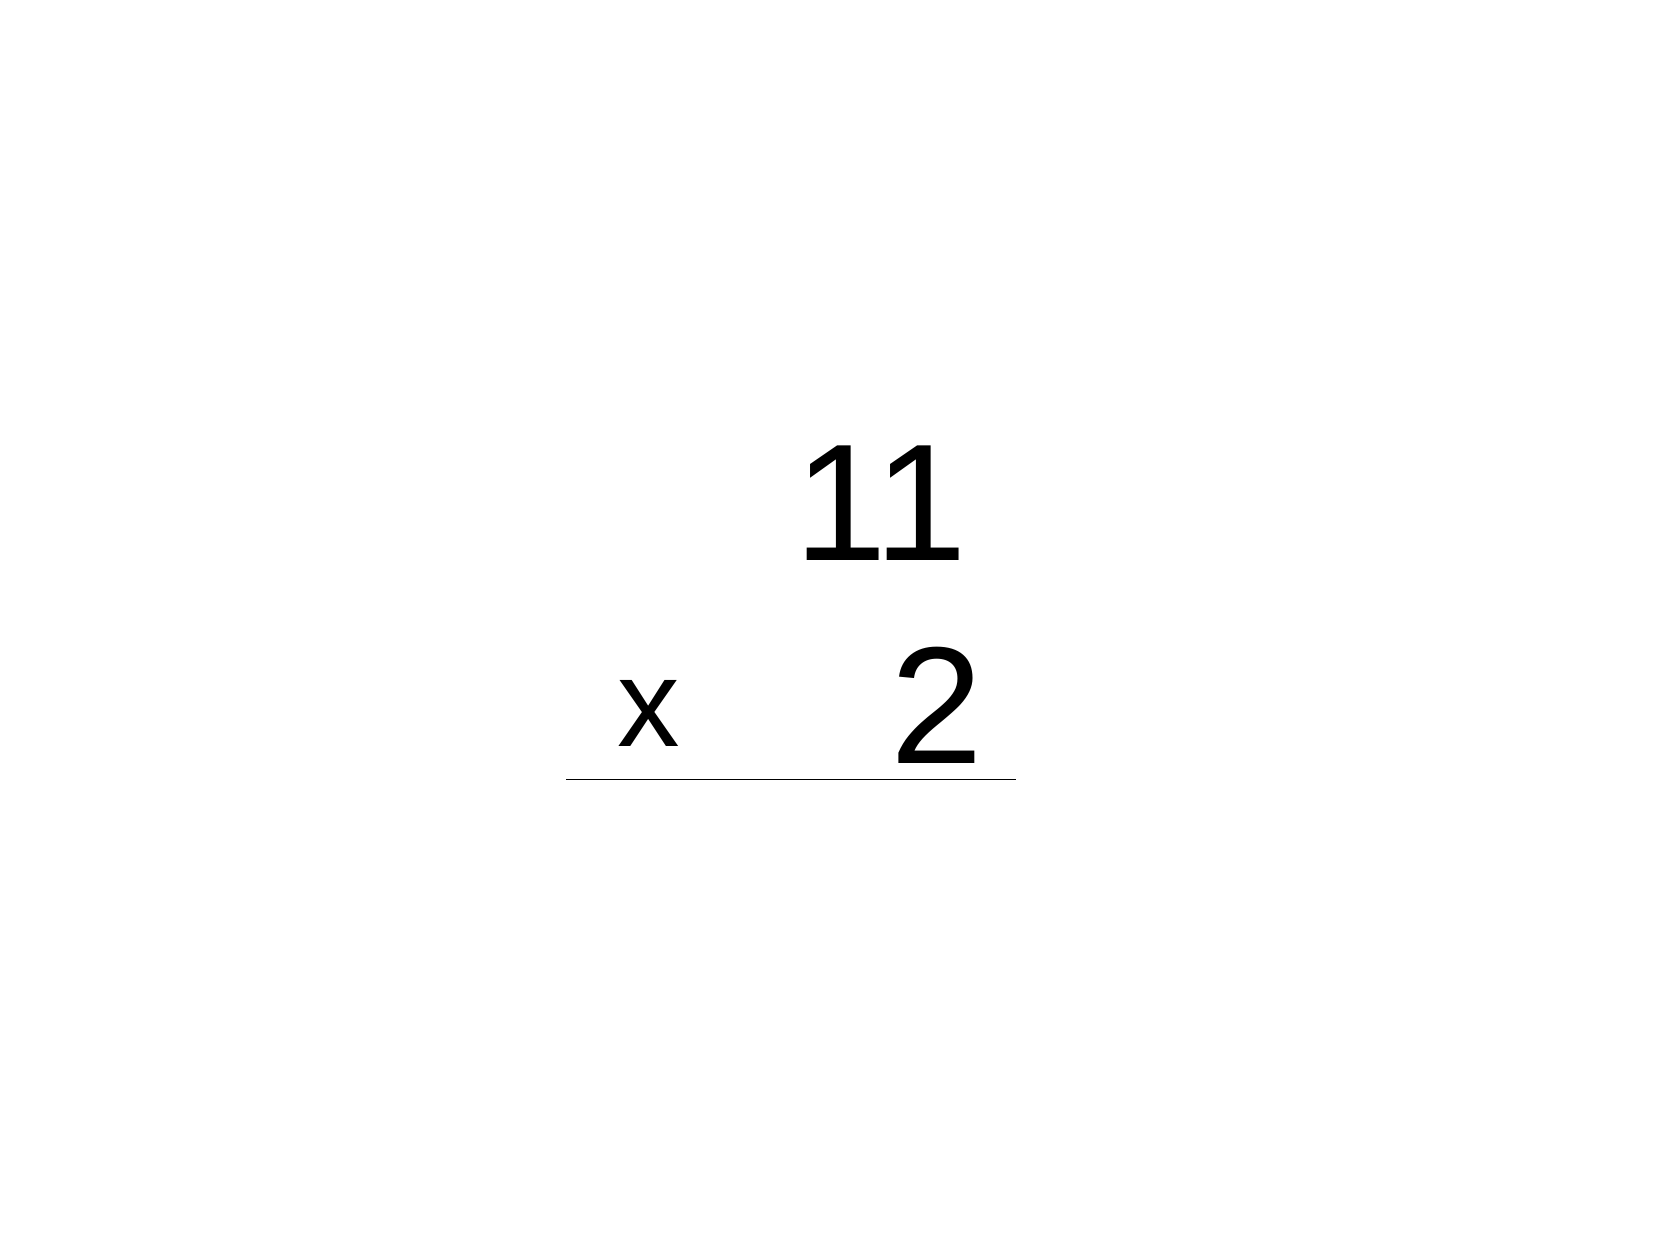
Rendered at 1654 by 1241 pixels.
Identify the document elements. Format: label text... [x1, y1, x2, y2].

text_box x [602, 625, 745, 779]
text_box 11 [779, 401, 1004, 603]
text_box 2 [875, 605, 1029, 807]
